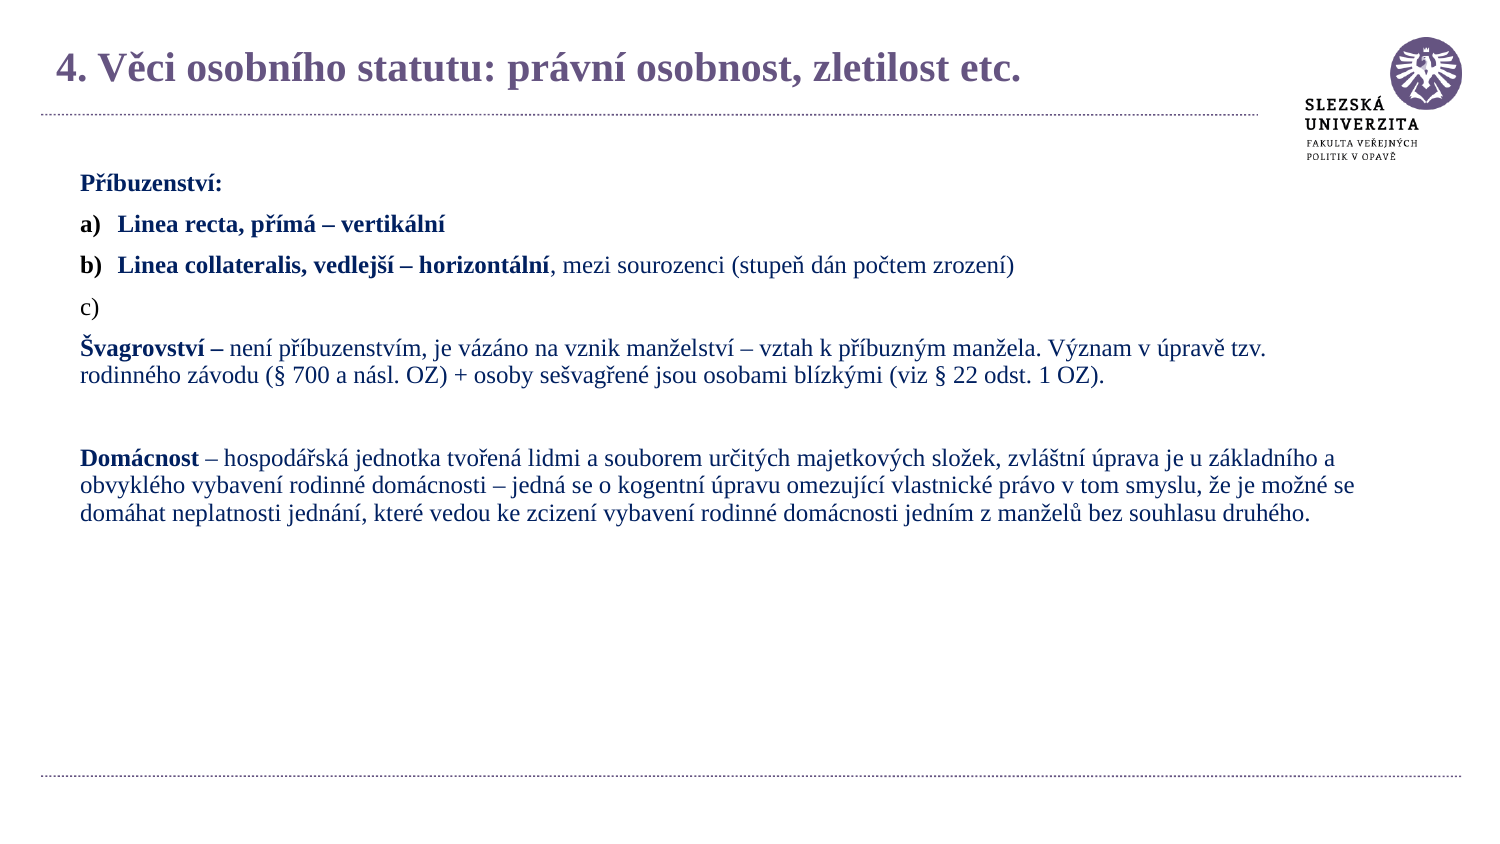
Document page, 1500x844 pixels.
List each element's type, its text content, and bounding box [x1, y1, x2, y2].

title 4. Věci osobního statutu: právní osobnost, zletilost etc. [41, 32, 1220, 116]
text_box Příbuzenství: Linea recta, přímá – vertikální Linea collateralis, vedlejší – horizontální, mezi sourozenci (stupeň dán počtem zrození) Švagrovství – není příbuzenstvím, je vázáno na vznik manželství – vztah k příbuzným manžela. Význam v úpravě tzv. rodinného závodu (§ 700 a násl. OZ) + osoby sešvagřené jsou osobami blízkými (viz § 22 odst. 1 OZ). Domácnost – hospodářská jednotka tvořená lidmi a souborem určitých majetkových složek, zvláštní úprava je u základního a obvyklého vybavení rodinné domácnosti – jedná se o kogentní úpravu omezující vlastnické právo v tom smyslu, že je možné se domáhat neplatnosti jednání, které vedou ke zcizení vybavení rodinné domácnosti jedním z manželů bez souhlasu druhého. [64, 161, 1385, 812]
